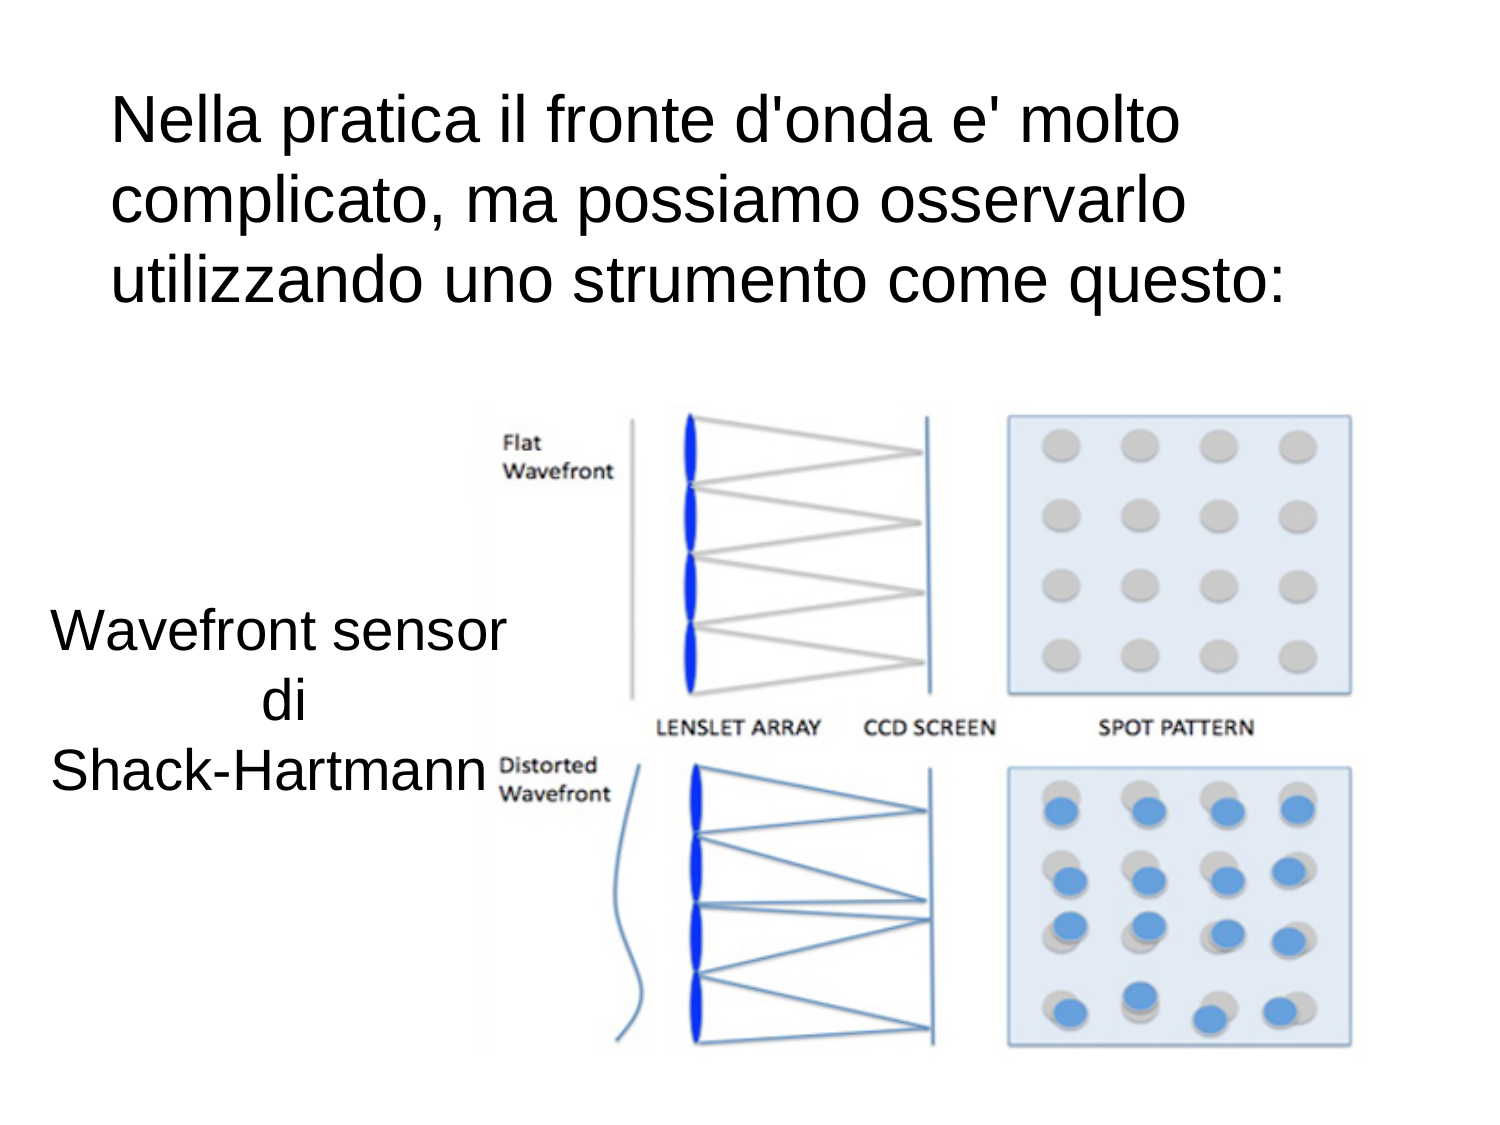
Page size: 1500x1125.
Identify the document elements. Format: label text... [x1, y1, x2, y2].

text_box Wavefront sensor di Shack-Hartmann [35, 585, 538, 880]
picture [465, 404, 1396, 1066]
text_box Nella pratica il fronte d'onda e' molto complicato, ma possiamo osservarlo utilizzando uno strumento come questo: [95, 68, 1356, 376]
